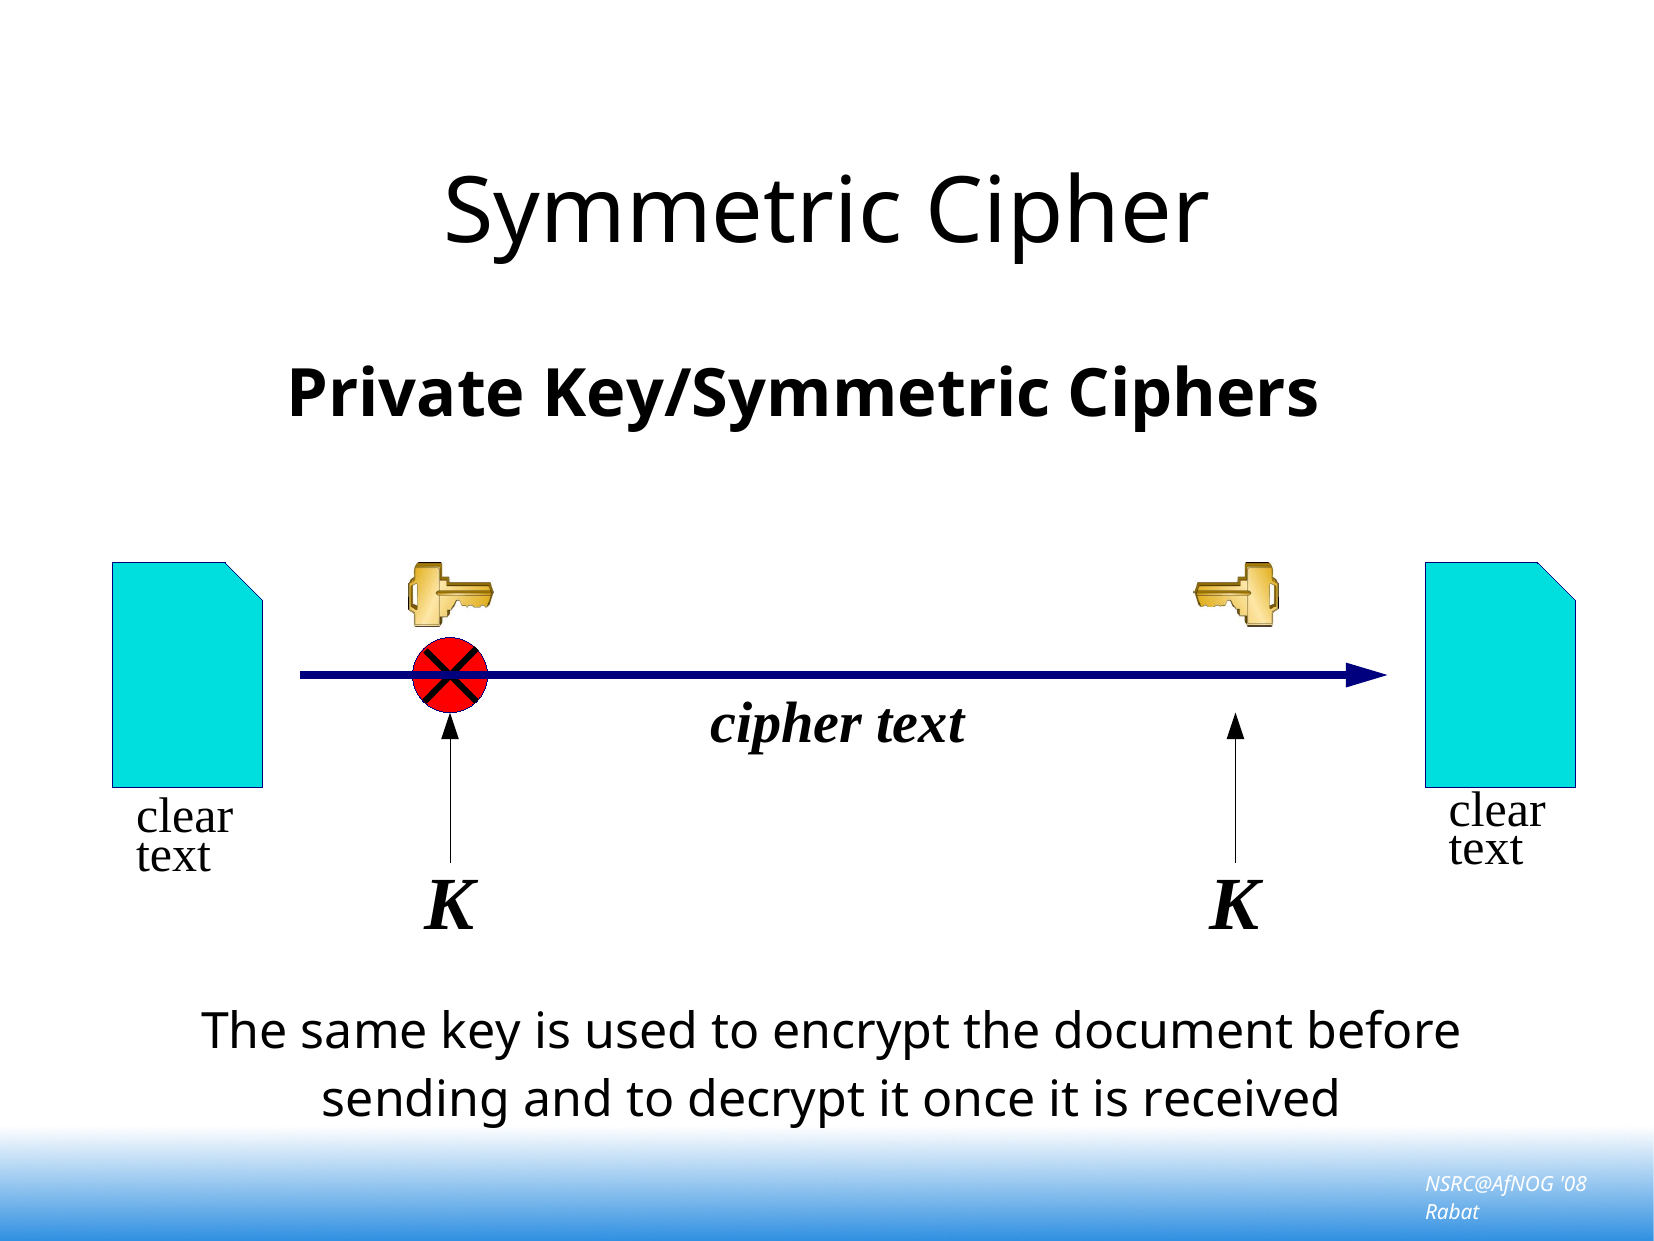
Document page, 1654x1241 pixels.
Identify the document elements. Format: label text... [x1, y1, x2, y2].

text_box [412, 637, 474, 671]
picture [408, 562, 494, 627]
text_box [460, 679, 488, 699]
picture [0, 1124, 1654, 1241]
list Private Key/Symmetric Ciphers [75, 344, 1613, 451]
text_box clear text [1448, 795, 1562, 899]
text_box [460, 651, 488, 671]
text_box K [424, 862, 500, 960]
text_box clear text [136, 801, 269, 905]
text_box [426, 681, 474, 713]
picture [1193, 562, 1279, 627]
text_box [112, 562, 263, 788]
text_box [1425, 562, 1576, 788]
text_box cipher text [710, 690, 973, 767]
text_box The same key is used to encrypt the document before sending and to decrypt it once it is received [100, 994, 1564, 1112]
title Symmetric Cipher [121, 102, 1534, 311]
text_box K [1209, 862, 1285, 960]
text_box [412, 679, 441, 700]
